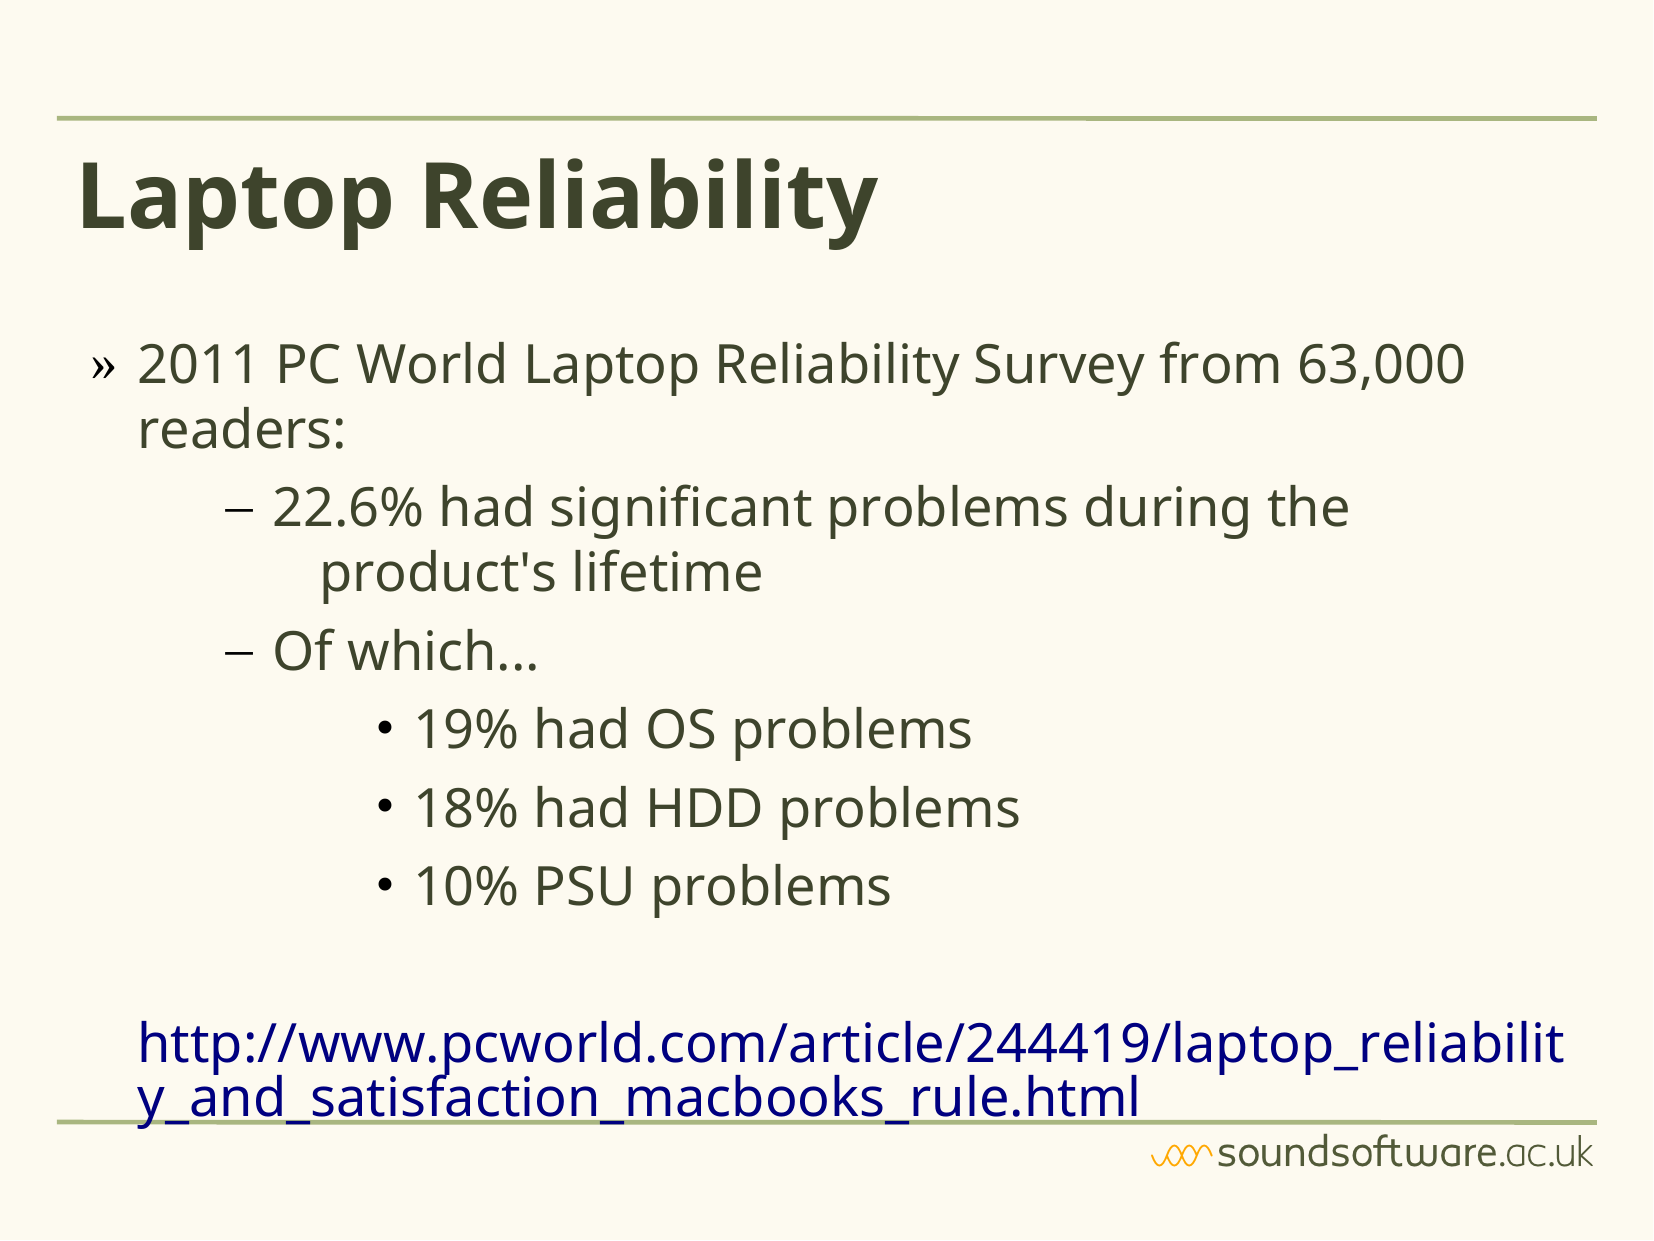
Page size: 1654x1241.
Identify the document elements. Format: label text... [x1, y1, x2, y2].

list 2011 PC World Laptop Reliability Survey from 63,000 readers: 22.6% had significant problems during the product's lifetime Of which... 19% had OS problems 18% had HDD problems 10% PSU problems http://www.pcworld.com/article/244419/laptop_reliability_and_satisfaction_macbooks_rule.html [59, 321, 1594, 1140]
picture [1151, 1140, 1593, 1167]
title Laptop Reliability [59, 109, 1594, 274]
